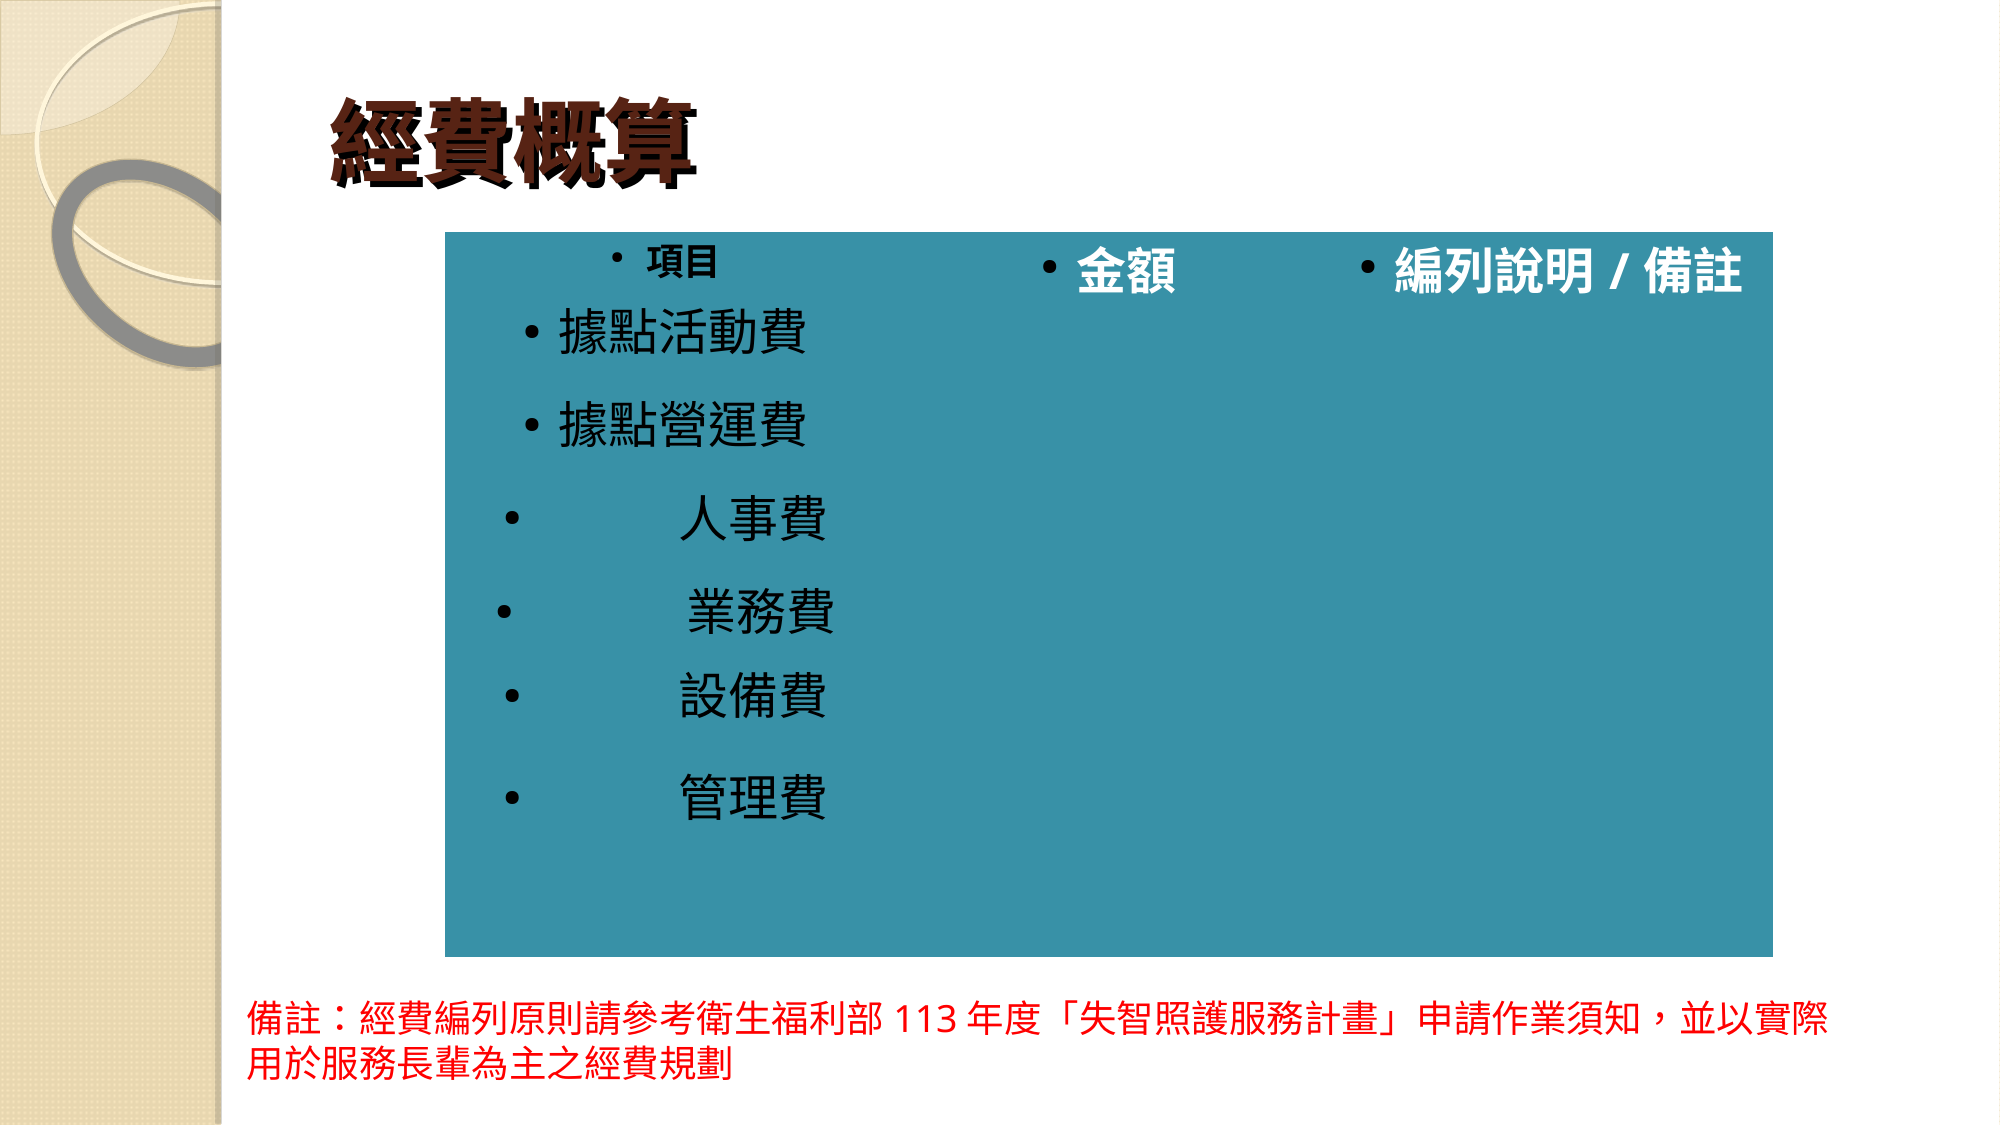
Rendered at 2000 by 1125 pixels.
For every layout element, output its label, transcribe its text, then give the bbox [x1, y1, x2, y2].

table_header 編列說明/備註 [1330, 232, 1773, 304]
table_cell [887, 491, 1330, 584]
table_cell 業務費 [445, 584, 609, 668]
table_cell [887, 770, 1330, 864]
table_cell [887, 864, 1330, 957]
table_cell [887, 397, 1330, 491]
table_cell 業務費 [611, 584, 887, 668]
table_header 金額 [887, 232, 1330, 304]
table_cell 據點營運費 [445, 397, 887, 491]
table_cell 據點活動費 [445, 304, 887, 397]
table_cell [1330, 491, 1773, 584]
table_cell 設備費 [611, 668, 887, 770]
table_cell [1330, 584, 1773, 668]
table_cell 設備費 [445, 668, 609, 770]
table_cell 人事費 [445, 491, 609, 584]
table_header 項目 [445, 232, 887, 304]
title 經費概算 [313, 45, 1954, 233]
table_cell 管理費 [445, 770, 887, 864]
text_box 備註：經費編列原則請參考衛生福利部113年度「失智照護服務計畫」申請作業須知，並以實際用於服務長輩為主之經費規劃 [231, 987, 1874, 1094]
table_cell [1330, 304, 1773, 397]
table_cell [1330, 397, 1773, 491]
table_cell [1330, 668, 1773, 770]
table_cell [1330, 770, 1773, 864]
table_cell [887, 584, 1330, 668]
table_cell [887, 668, 1330, 770]
table_cell [445, 864, 887, 957]
table_cell [1330, 864, 1773, 957]
table_cell [887, 304, 1330, 397]
table_cell 人事費 [611, 491, 887, 584]
